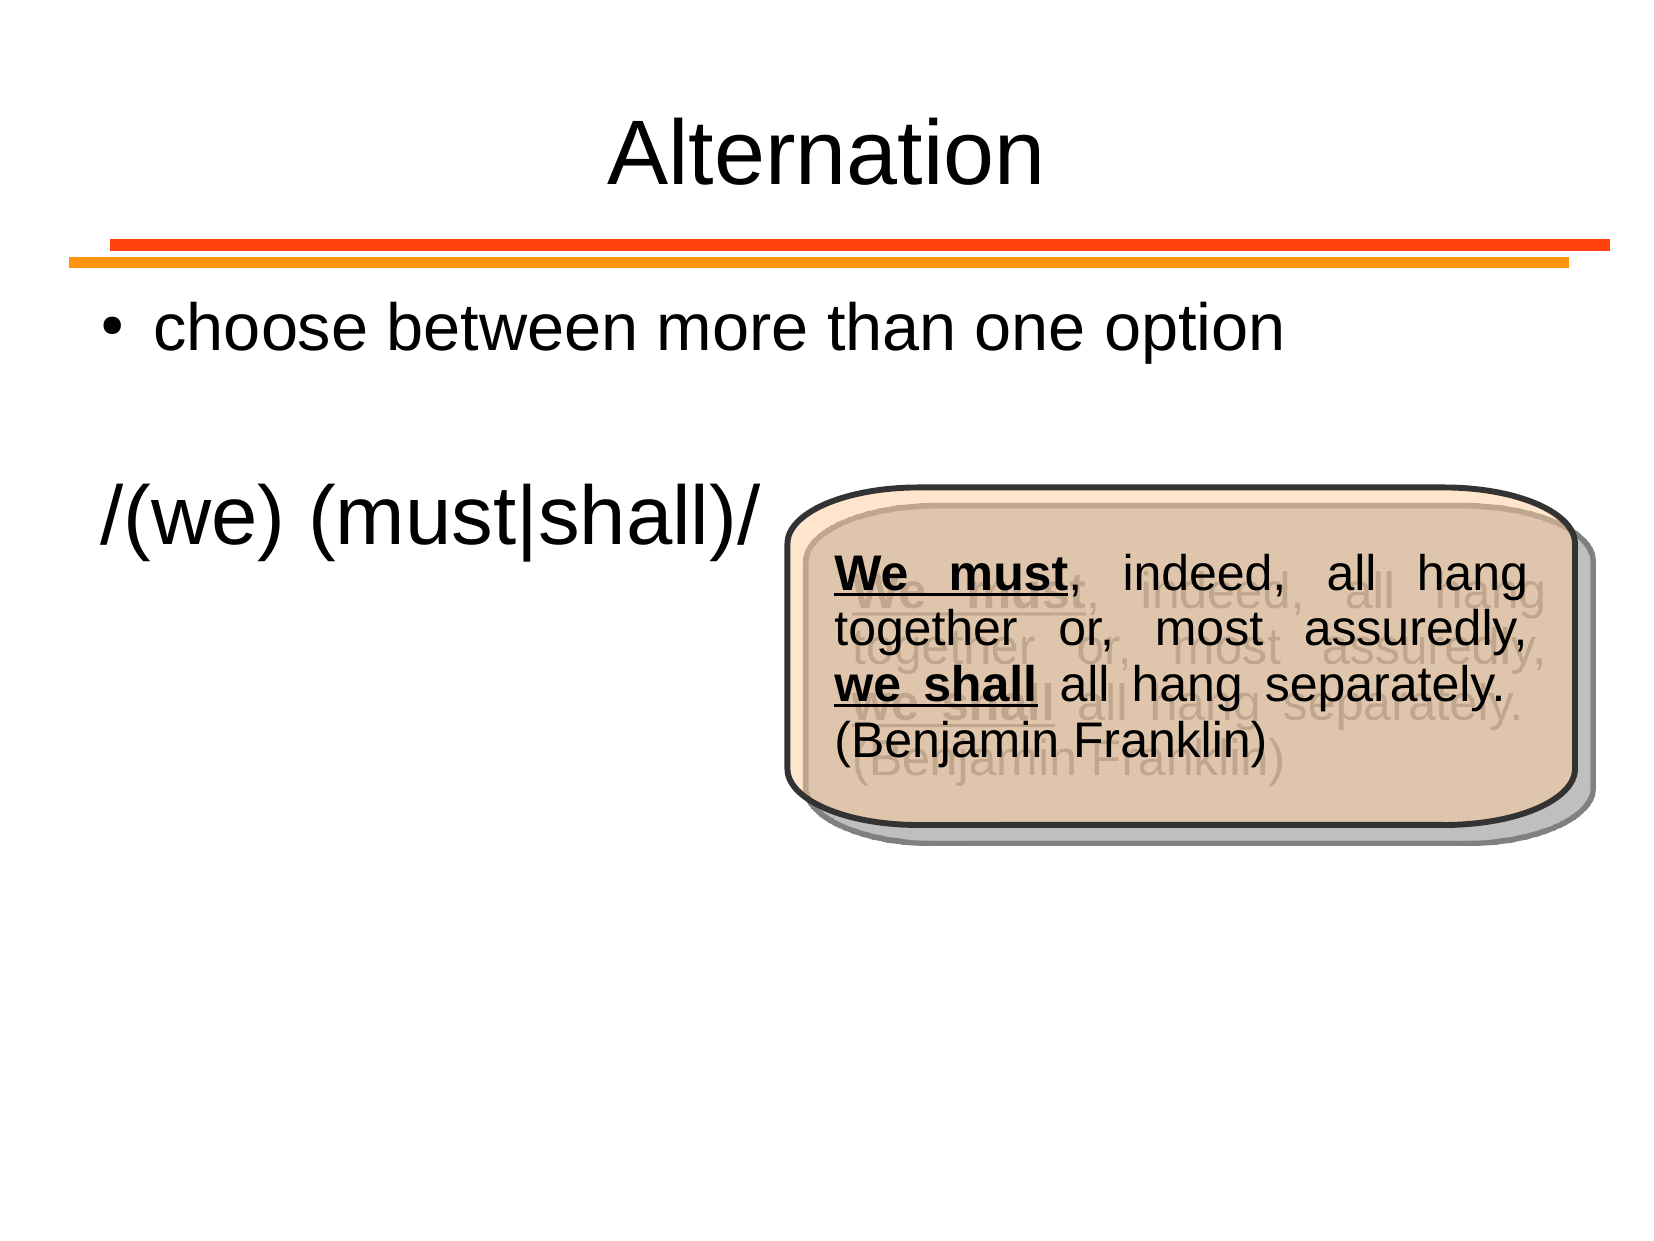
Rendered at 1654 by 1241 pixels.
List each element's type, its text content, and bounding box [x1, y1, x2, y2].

list choose between more than one option /(we) (must|shall)/ [82, 290, 1571, 1109]
title Alternation [82, 49, 1571, 257]
text_box We must, indeed, all hang together or, most assuredly, we shall all hang separately. (Benjamin Franklin) [787, 487, 1576, 826]
